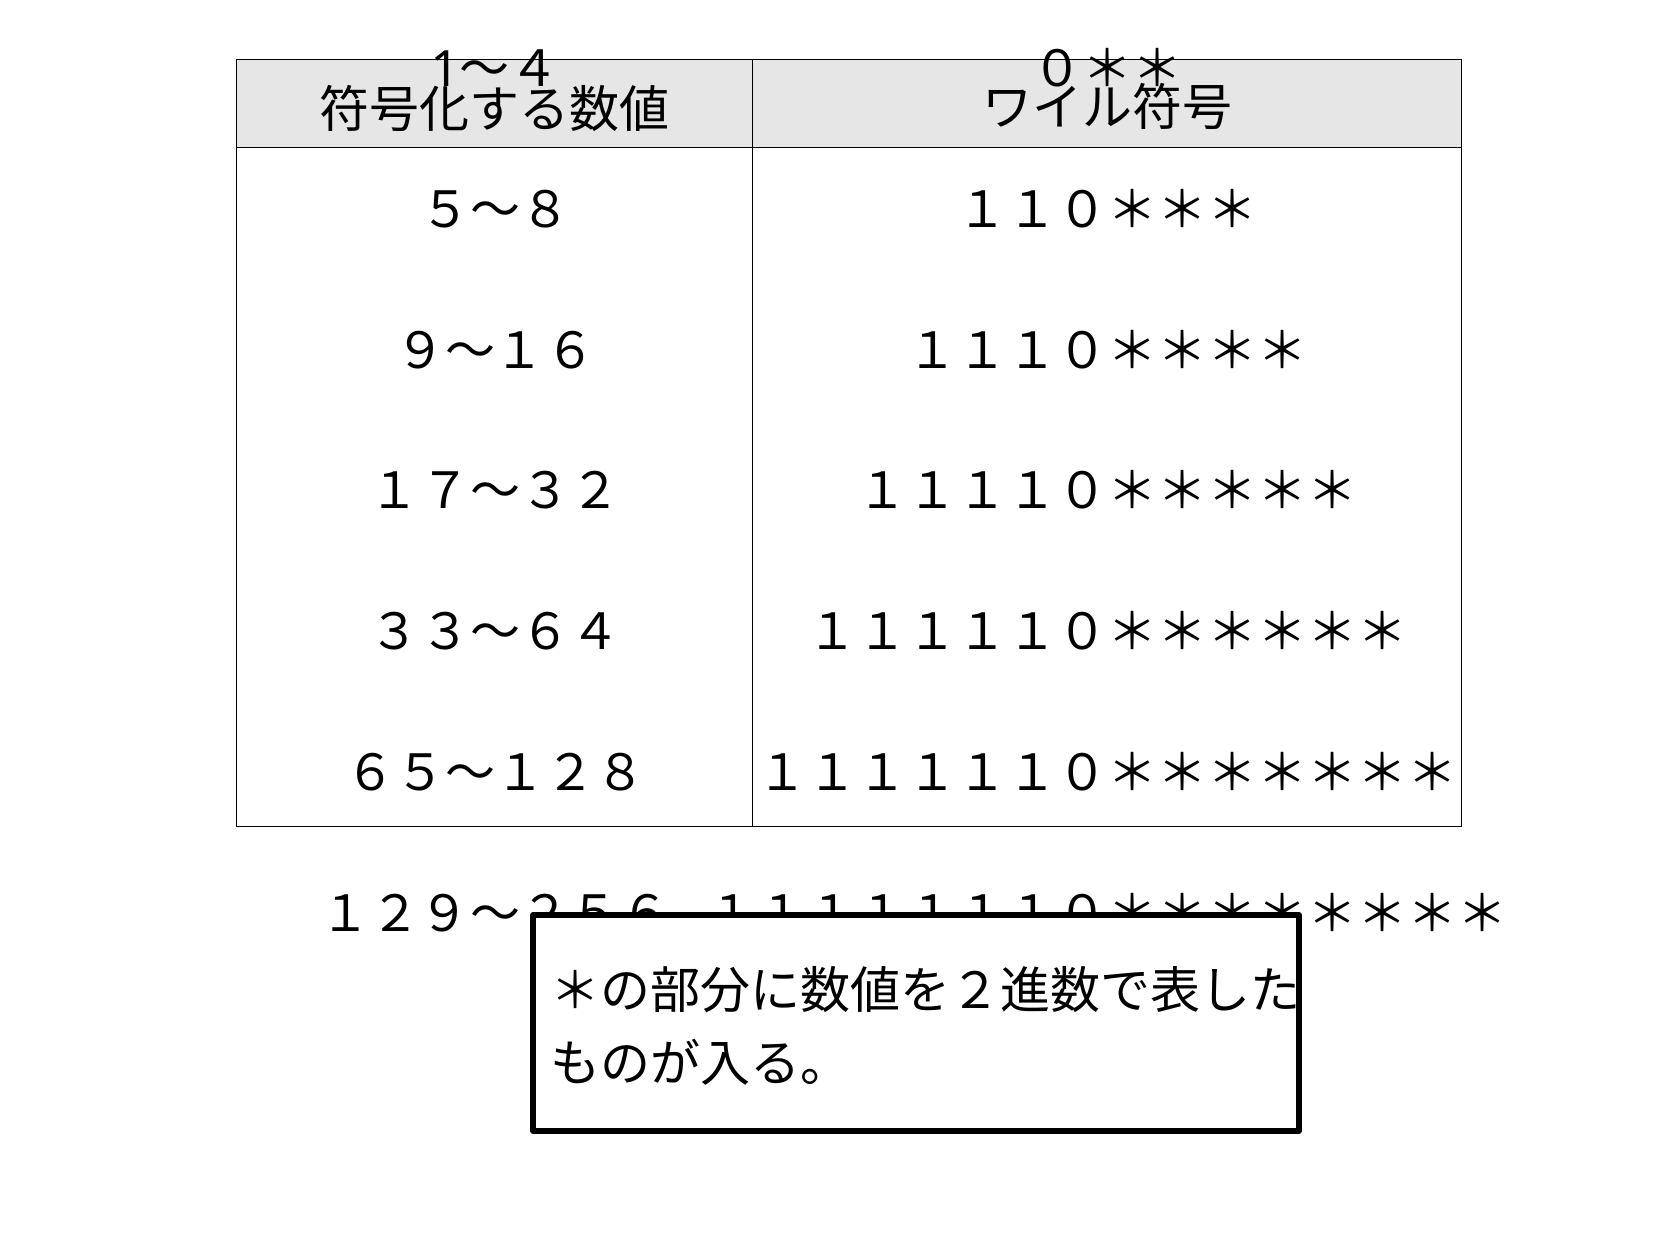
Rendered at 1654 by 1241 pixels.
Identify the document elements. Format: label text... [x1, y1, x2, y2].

text_box 符号化する数値 [526, 59, 539, 72]
text_box ＊の部分に数値を２進数で表した ものが入る。 [532, 915, 1300, 1131]
text_box ０＊＊ １１０＊＊＊ １１１０＊＊＊＊ １１１１０＊＊＊＊＊ １１１１１０＊＊＊＊＊＊ １１１１１１０＊＊＊＊＊＊＊ １１１１１１１０＊＊＊＊＊＊＊＊ [752, 147, 1462, 827]
text_box 符号化する数値 [236, 59, 752, 147]
text_box ワイル符号 [1048, 59, 1066, 83]
text_box ワイル符号 [752, 59, 1462, 147]
text_box 1～４ ５～８ ９～１６ １７～３２ ３３～６４ ６５～１２８ １２９～２５６ [236, 147, 752, 827]
